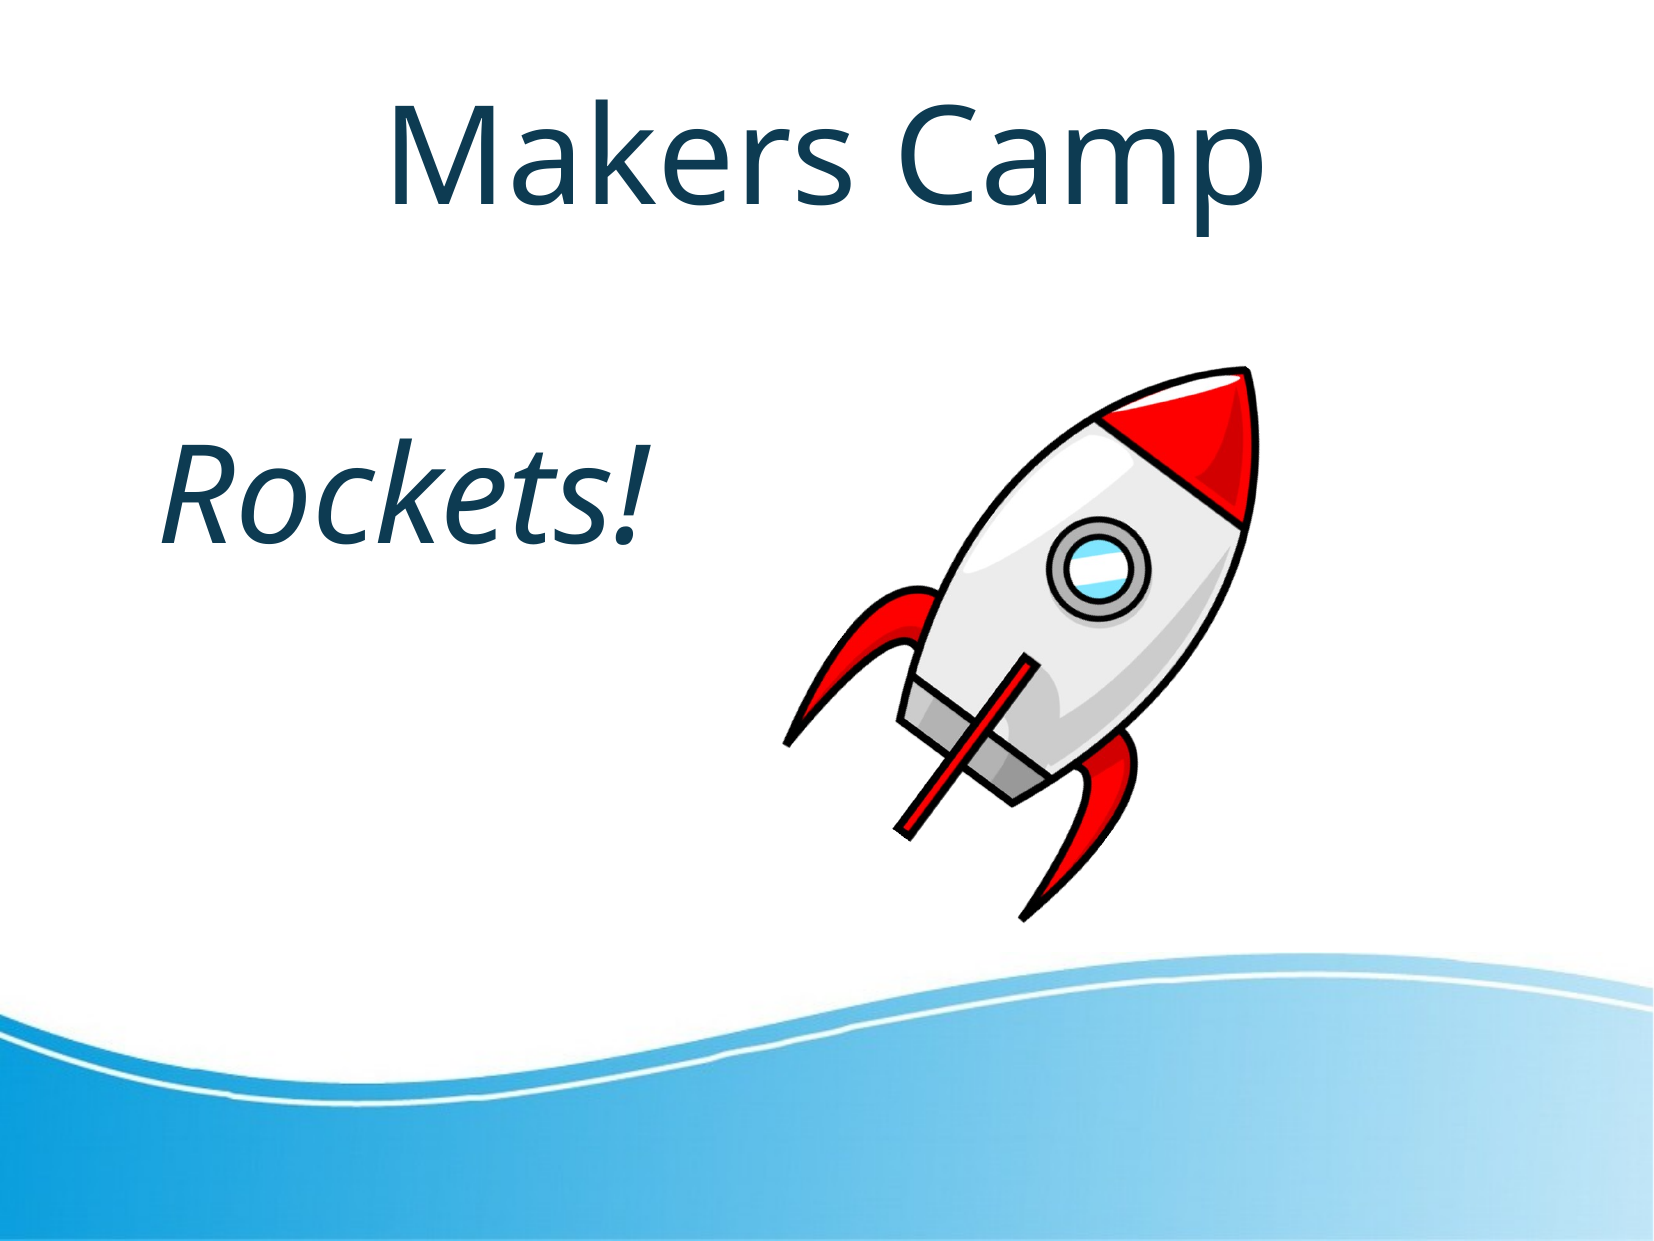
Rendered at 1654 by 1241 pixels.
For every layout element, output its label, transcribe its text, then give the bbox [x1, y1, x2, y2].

picture [767, 269, 1381, 934]
title Makers Camp [0, 47, 1654, 255]
picture [0, 952, 1654, 1241]
text_box Rockets! [141, 388, 1024, 565]
